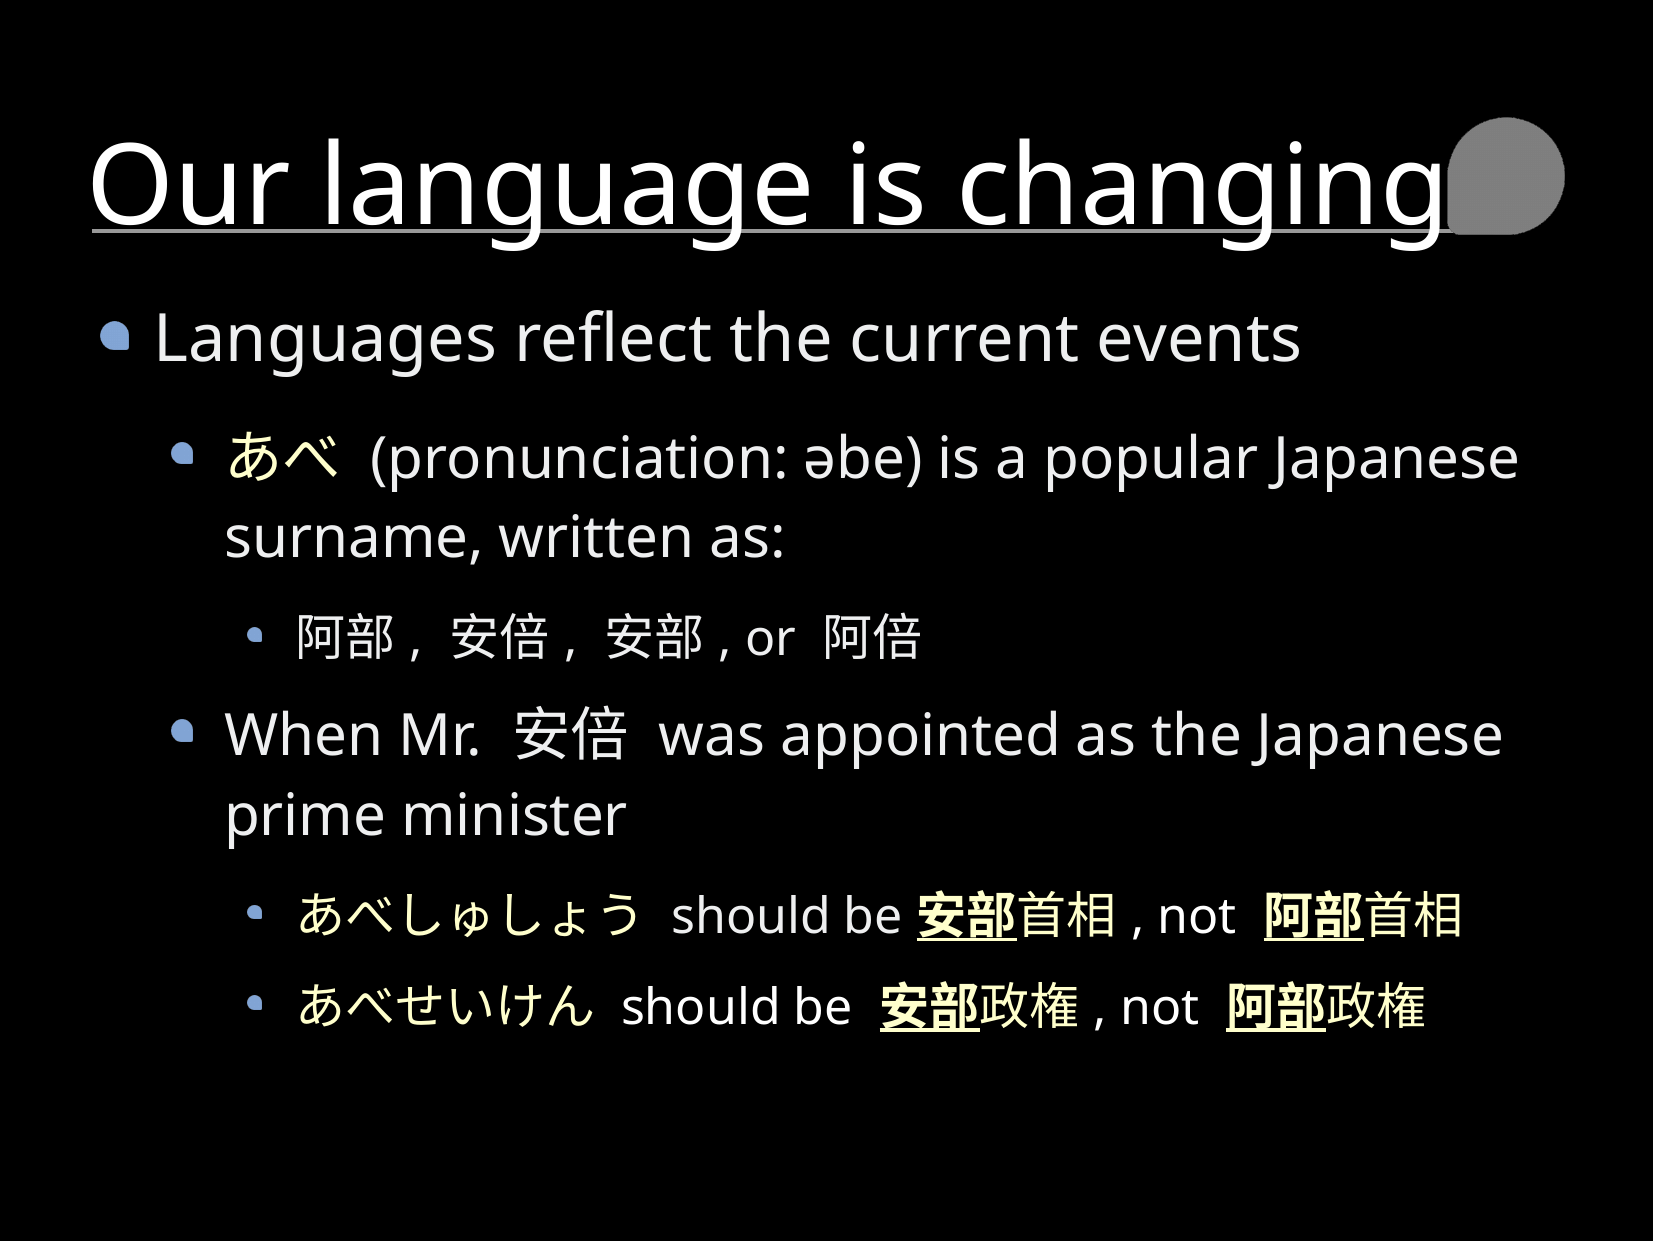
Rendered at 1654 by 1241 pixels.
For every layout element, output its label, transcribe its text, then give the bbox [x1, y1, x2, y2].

title Our language is changing [86, 112, 1575, 249]
list Languages reflect the current events あべ (pronunciation: əbe) is a popular Japanese surname, written as: 阿部, 安倍, 安部, or 阿倍 When Mr. 安倍 was appointed as the Japanese prime minister あべしゅしょう should be安部首相, not 阿部首相 あべせいけん should be 安部政権, not 阿部政権 [82, 290, 1571, 1010]
